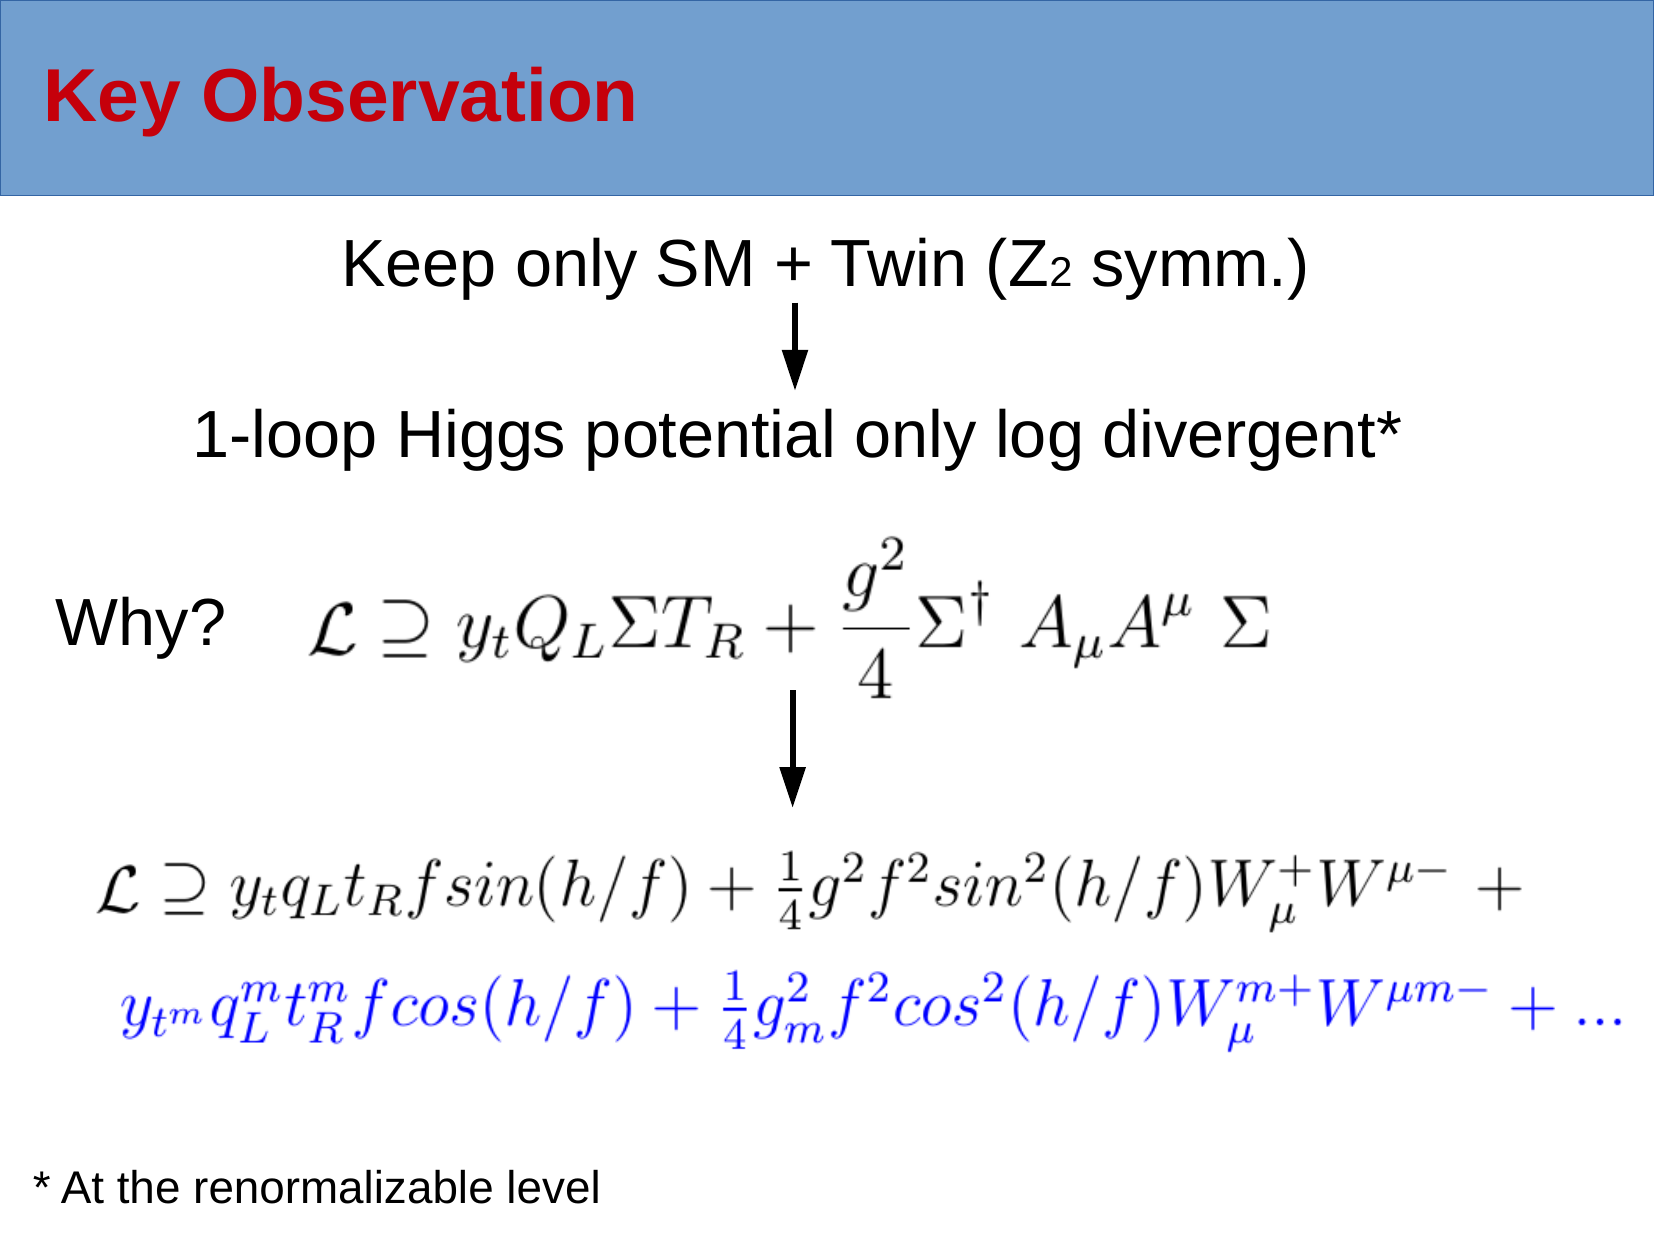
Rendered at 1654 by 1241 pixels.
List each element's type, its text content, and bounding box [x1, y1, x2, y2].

picture [106, 959, 1641, 1057]
picture [274, 512, 1292, 723]
list Why? [0, 585, 271, 691]
list Keep only SM + Twin (Z2 symm.) 1-loop Higgs potential only log divergent* [17, 150, 1563, 1156]
title Key Observation [7, 32, 1051, 160]
text_box * At the renormalizable level [18, 1154, 617, 1221]
picture [86, 849, 1528, 942]
text_box [0, 0, 1654, 196]
